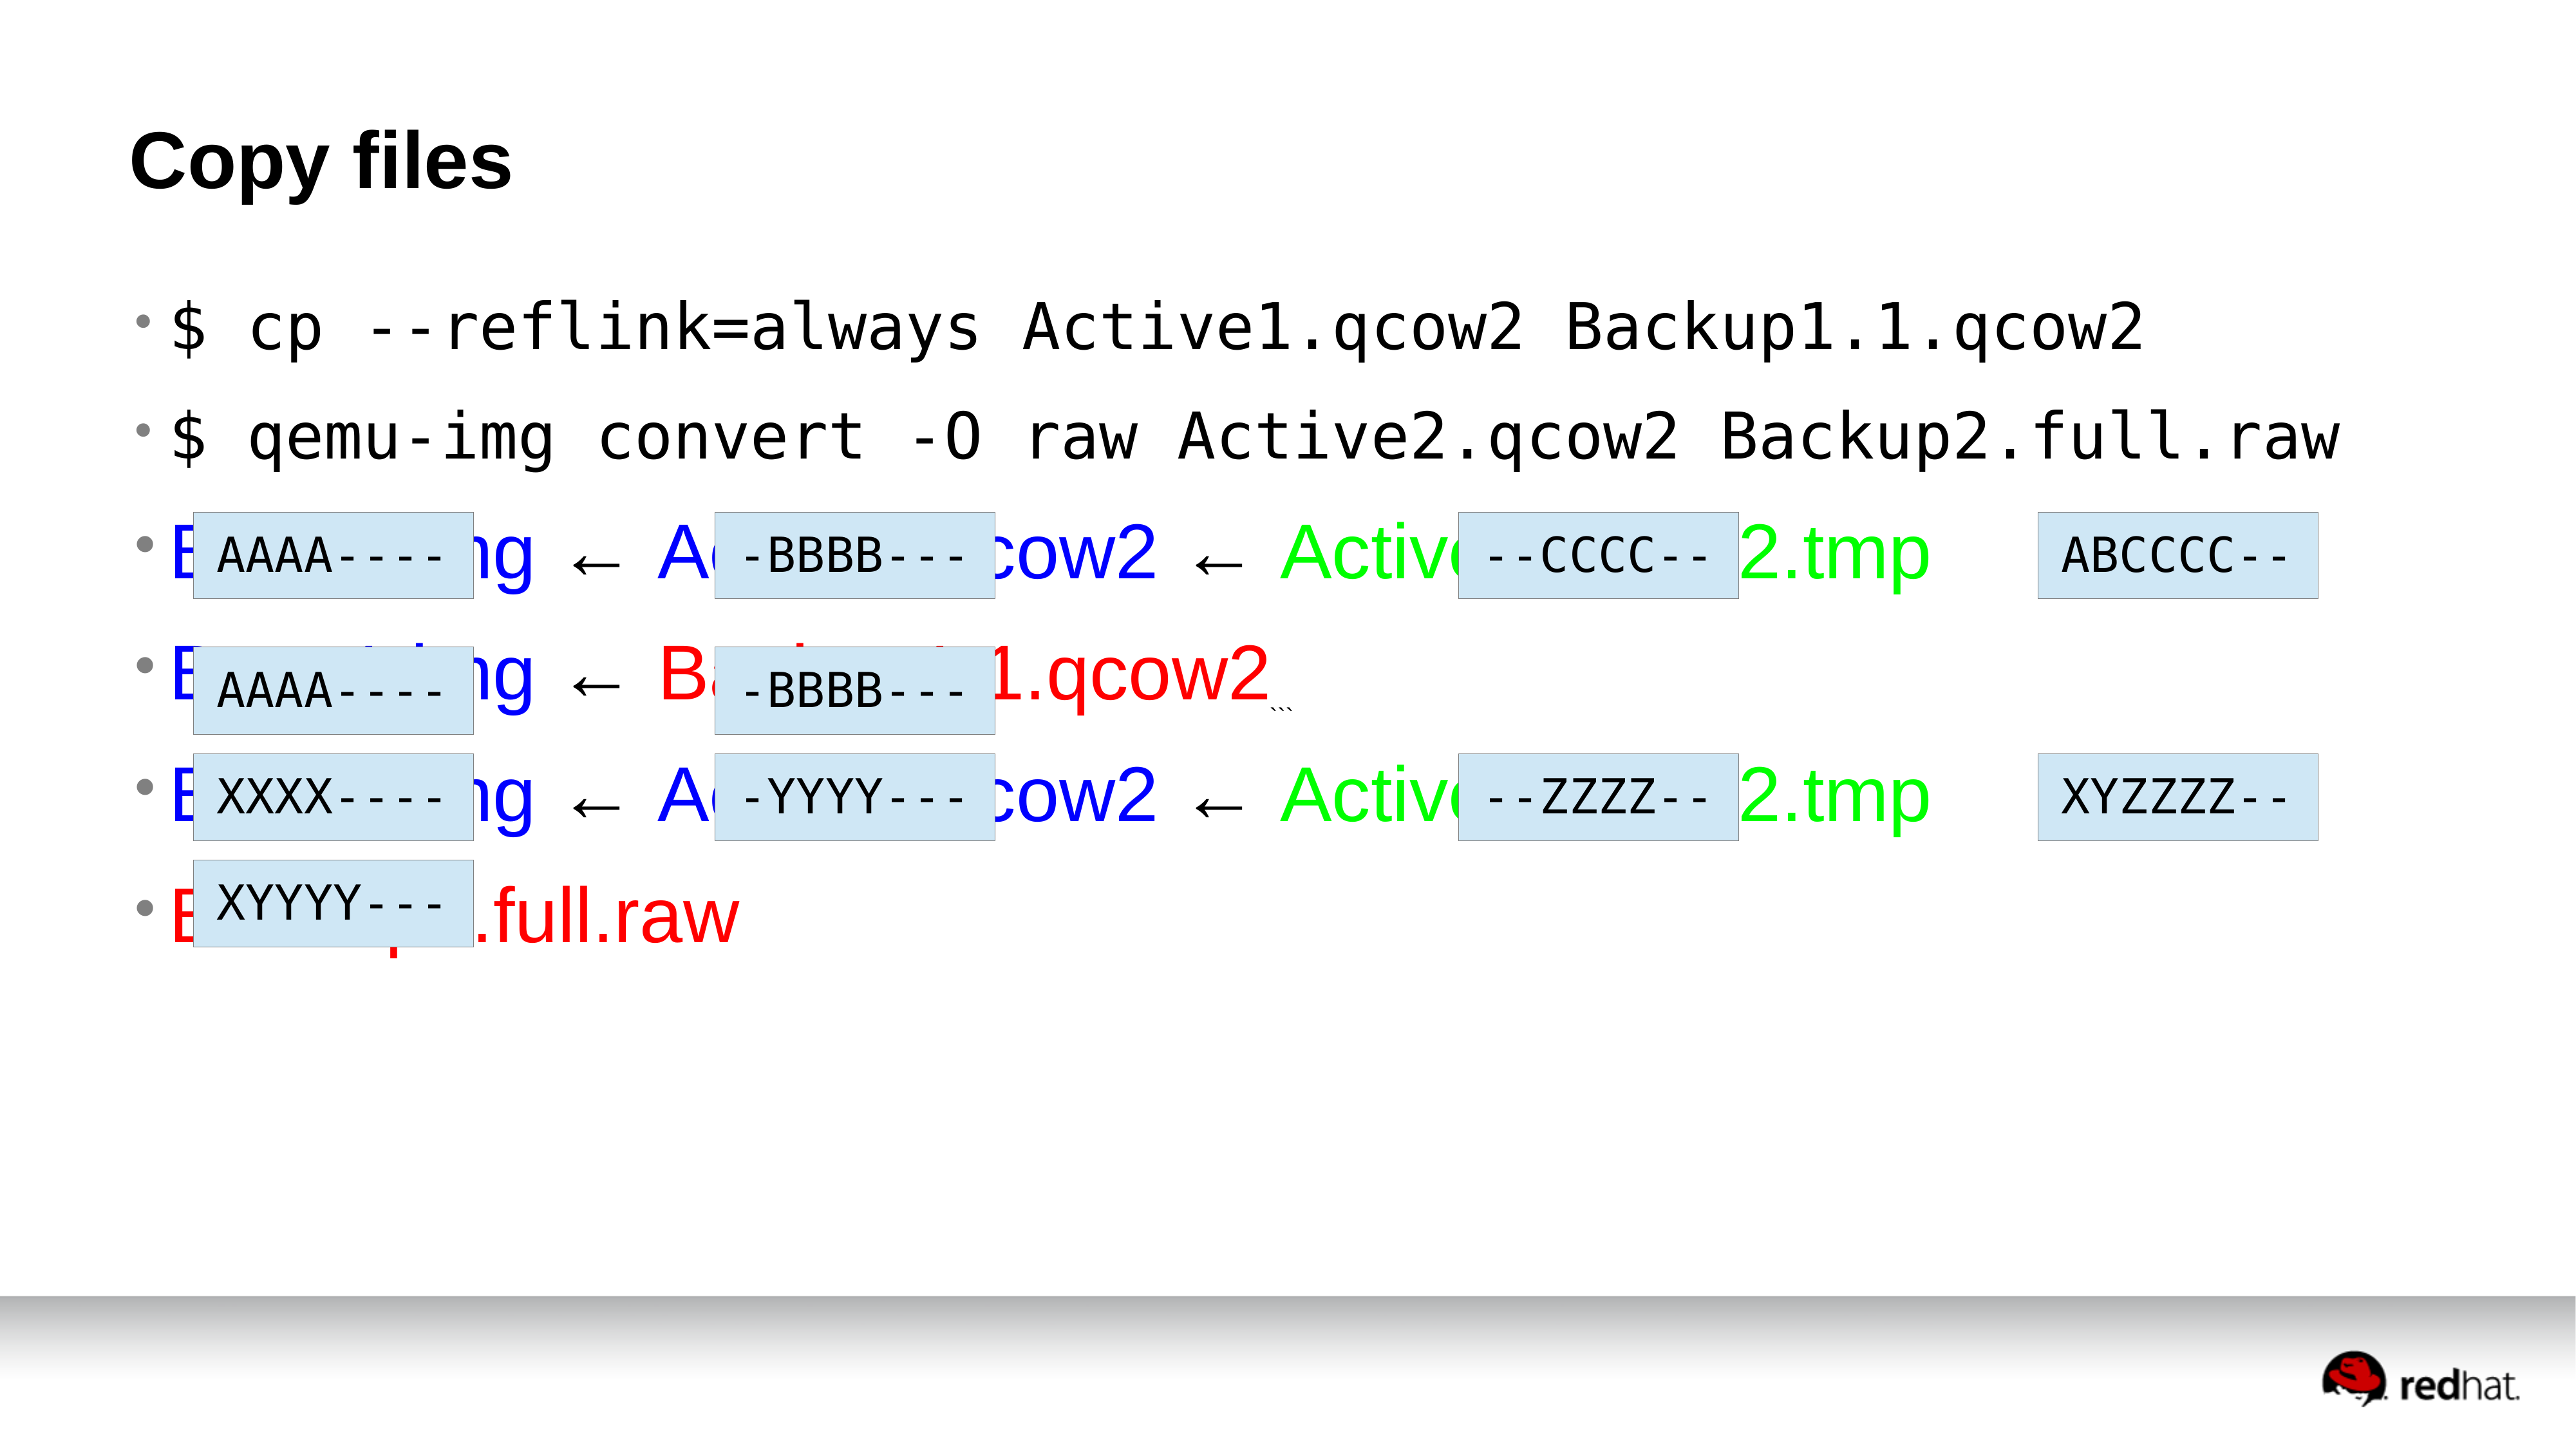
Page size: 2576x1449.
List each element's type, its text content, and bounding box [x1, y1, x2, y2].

list $ cp --reflink=always Active1.qcow2 Backup1.1.qcow2 $ qemu-img convert -O raw Active2.qcow2 Backup2.full.raw Base1.img ← Active1.qcow2 ← Active1.qcow2.tmp Base1.img ← Backup1.1.qcow2 Base2.img ← Active2.qcow2 ← Active2.qcow2.tmp Backup2.full.raw [123, 289, 2425, 1208]
text_box AAAA---- [193, 512, 474, 599]
text_box -BBBB--- [715, 512, 995, 599]
picture [0, 0, 2576, 1446]
text_box XXXX---- [193, 753, 474, 841]
text_box AAAA---- [193, 647, 474, 735]
text_box ABCCCC-- [2038, 512, 2318, 599]
text_box -YYYY--- [715, 753, 995, 841]
text_box --CCCC-- [1458, 512, 1739, 599]
title Copy files [129, 100, 2261, 222]
text_box -BBBB--- [715, 647, 995, 735]
text_box XYZZZZ-- [2038, 753, 2318, 841]
text_box XYYYY--- [193, 860, 474, 947]
text_box --ZZZZ-- [1458, 753, 1739, 841]
